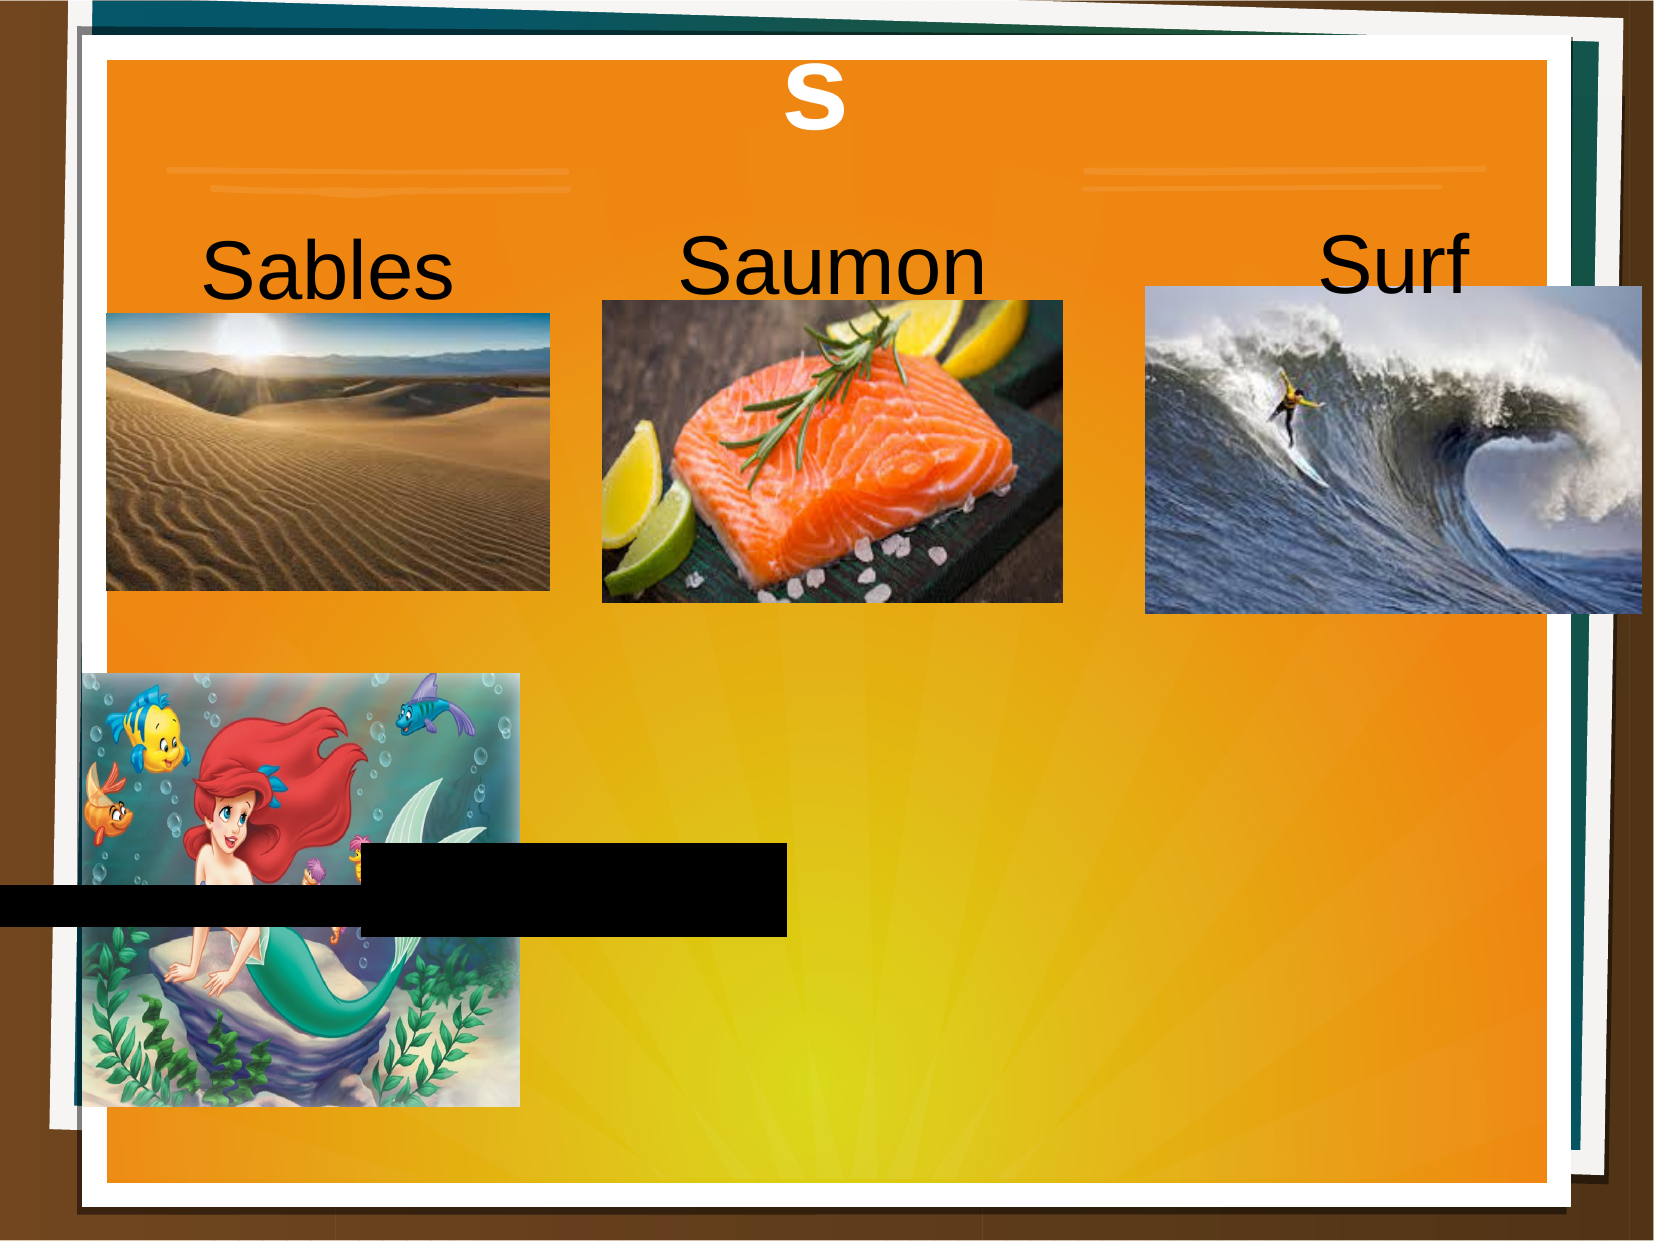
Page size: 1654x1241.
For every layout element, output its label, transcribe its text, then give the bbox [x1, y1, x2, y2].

picture [106, 313, 550, 591]
title s [70, 11, 1559, 164]
picture [602, 300, 1063, 603]
picture [1145, 286, 1642, 614]
picture [82, 673, 520, 1107]
